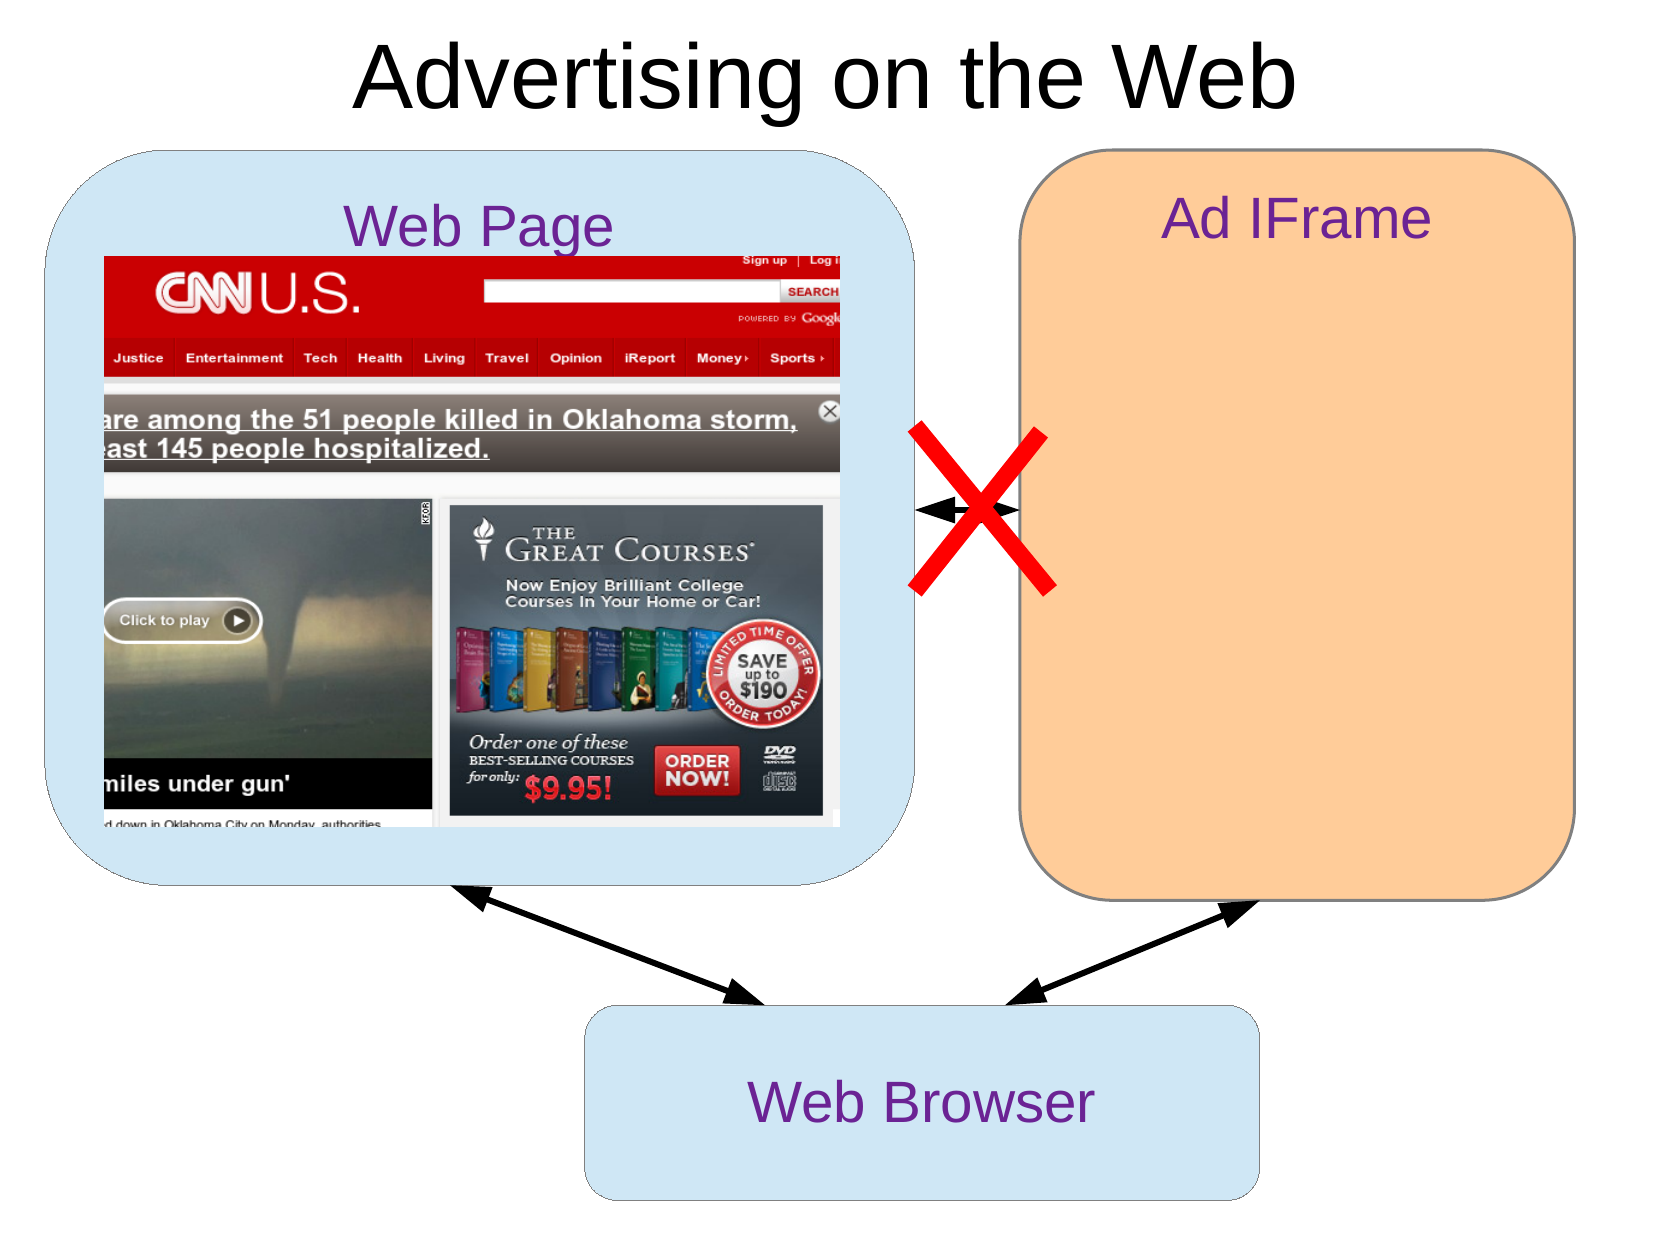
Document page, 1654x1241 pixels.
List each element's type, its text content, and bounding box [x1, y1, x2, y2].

text_box Web Page [44, 150, 915, 886]
picture [104, 256, 840, 827]
text_box Ad IFrame [1019, 150, 1575, 901]
text_box Web Browser [584, 1005, 1260, 1201]
title Advertising on the Web [82, 0, 1571, 181]
